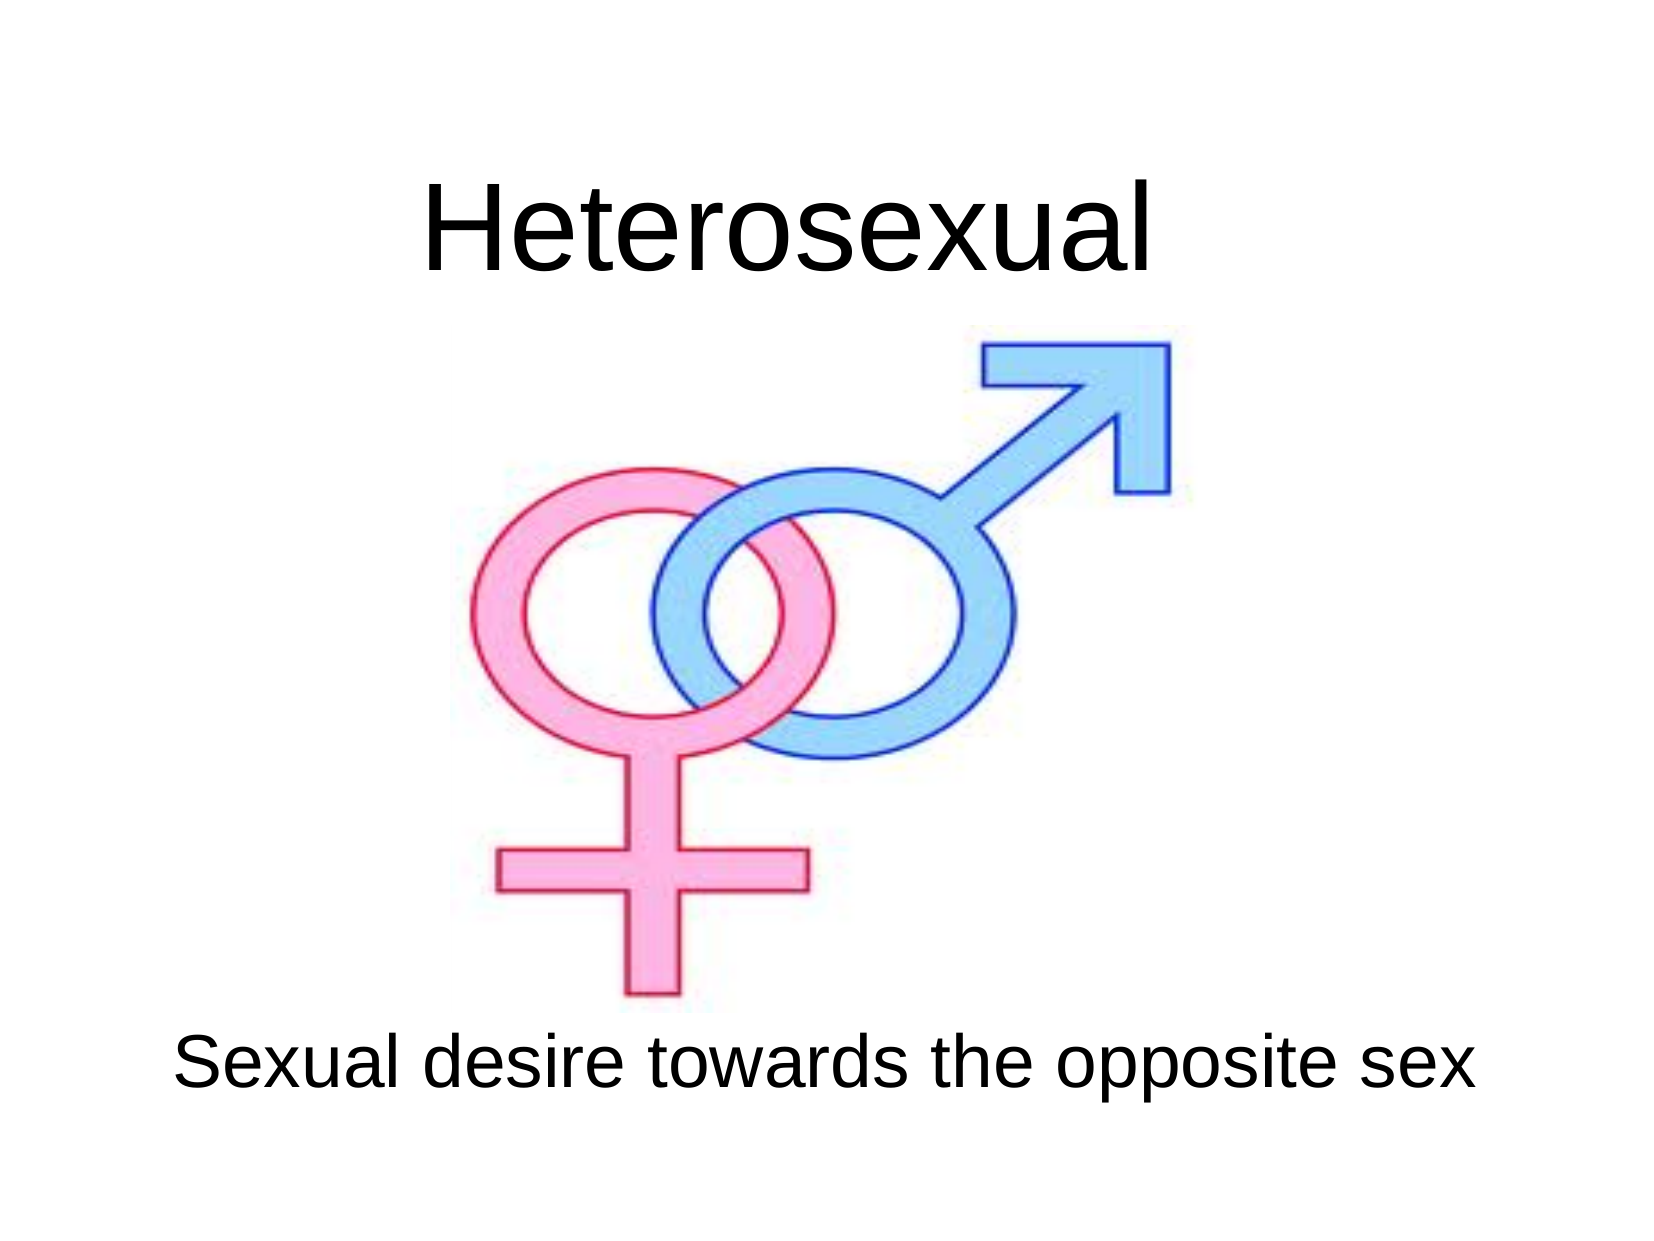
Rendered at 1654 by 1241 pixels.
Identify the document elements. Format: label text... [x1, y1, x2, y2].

text_box Heterosexual [300, 150, 1276, 529]
text_box Sexual desire towards the opposite sex [150, 1012, 1501, 1112]
picture [450, 325, 1201, 1013]
